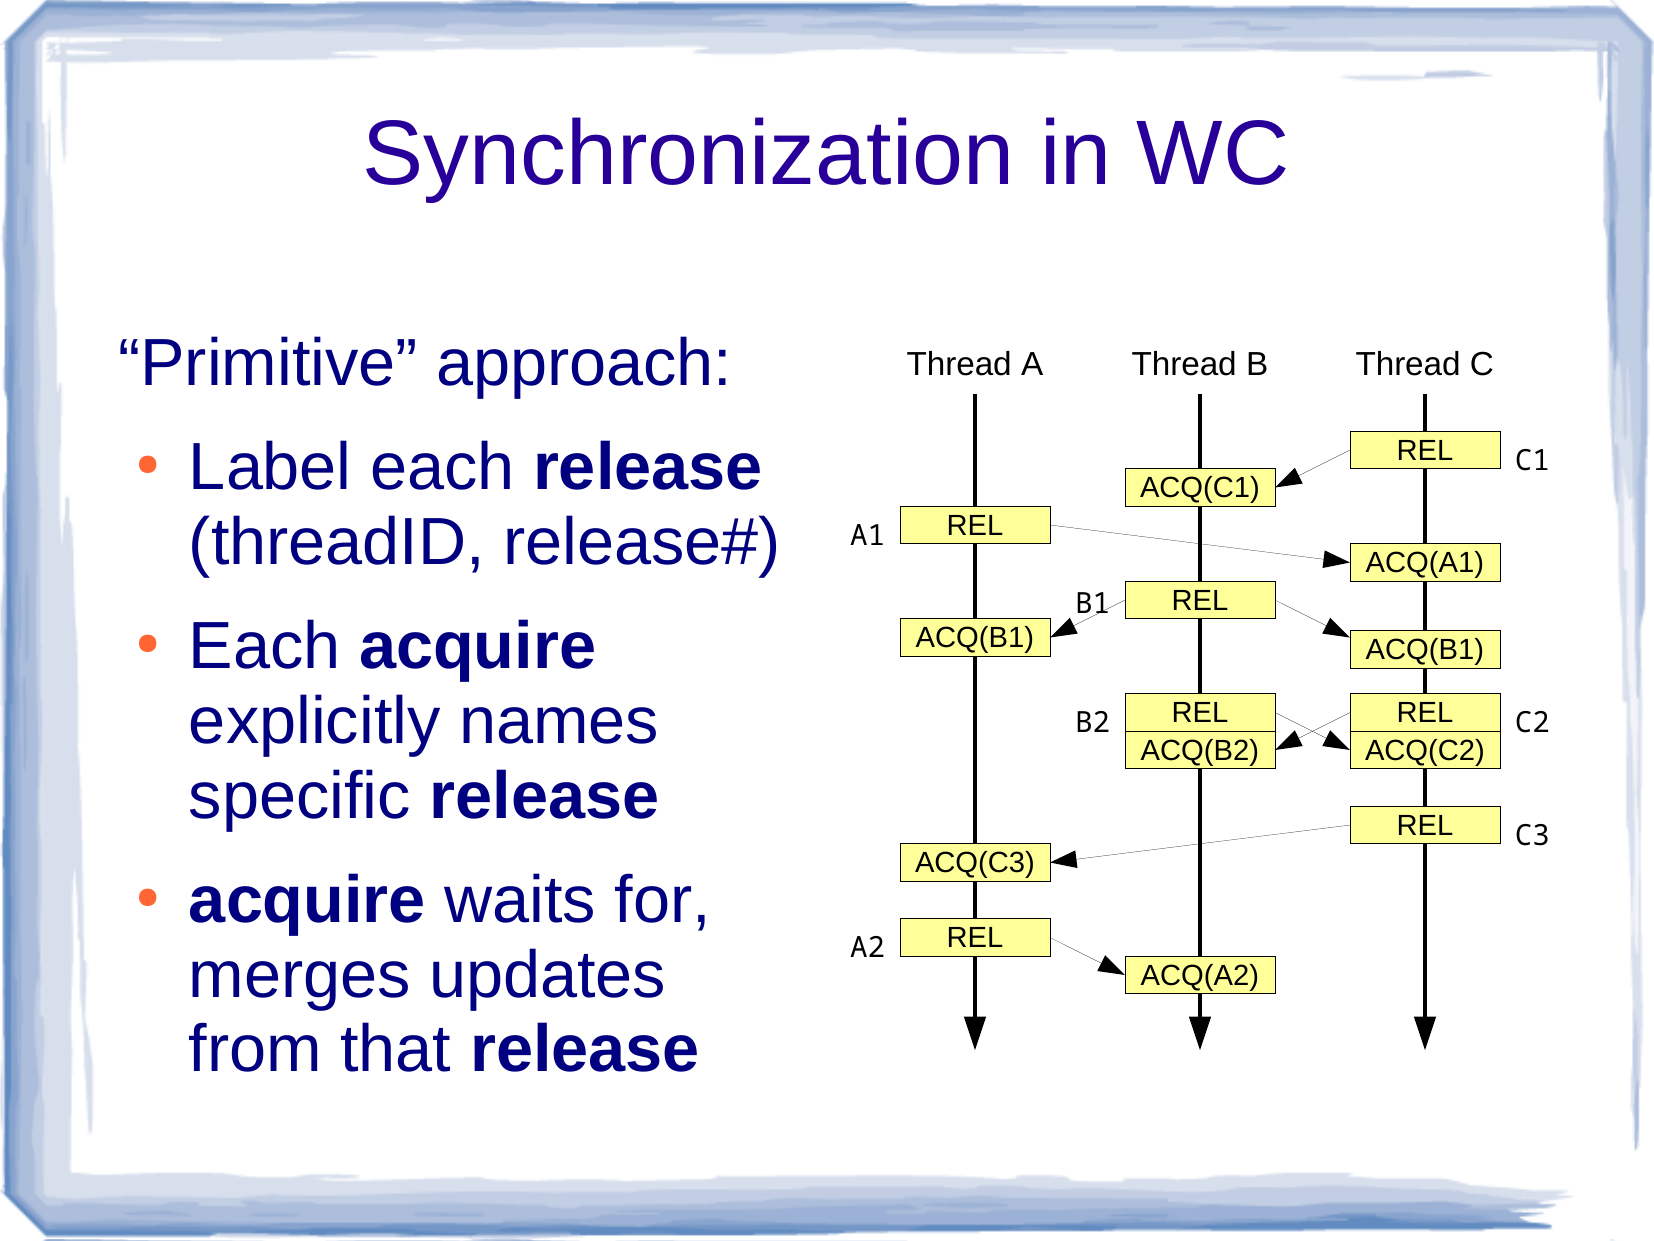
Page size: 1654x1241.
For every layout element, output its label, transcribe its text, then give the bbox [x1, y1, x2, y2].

text_box C3 [1500, 806, 1576, 851]
text_box ACQ(A1) [1350, 543, 1501, 582]
text_box Thread B [1106, 337, 1294, 394]
text_box B2 [1050, 693, 1126, 738]
text_box ACQ(A2) [1125, 956, 1276, 994]
text_box REL [1350, 431, 1501, 469]
text_box REL [1350, 693, 1500, 732]
text_box ACQ(C3) [900, 843, 1051, 882]
text_box ACQ(B1) [900, 618, 1051, 657]
picture [0, 0, 1654, 1241]
text_box A1 [827, 506, 901, 551]
text_box Thread C [1331, 337, 1519, 394]
text_box C2 [1500, 693, 1576, 738]
text_box REL [901, 918, 1051, 957]
text_box REL [1126, 693, 1276, 731]
text_box REL [1350, 806, 1500, 844]
text_box A2 [827, 918, 901, 963]
text_box ACQ(C1) [1125, 468, 1276, 507]
text_box C1 [1500, 431, 1576, 476]
text_box ACQ(C2) [1350, 732, 1501, 769]
text_box ACQ(B2) [1125, 731, 1276, 769]
text_box Thread A [881, 337, 1069, 394]
list “Primitive” approach: Label each release (threadID, release#) Each acquire explicitly names specific release acquire waits for, merges updates from that release [118, 324, 827, 1085]
title Synchronization in WC [82, 49, 1571, 257]
text_box REL [901, 506, 1051, 544]
text_box B1 [1050, 574, 1126, 619]
text_box REL [1126, 581, 1276, 619]
text_box ACQ(B1) [1350, 630, 1501, 669]
